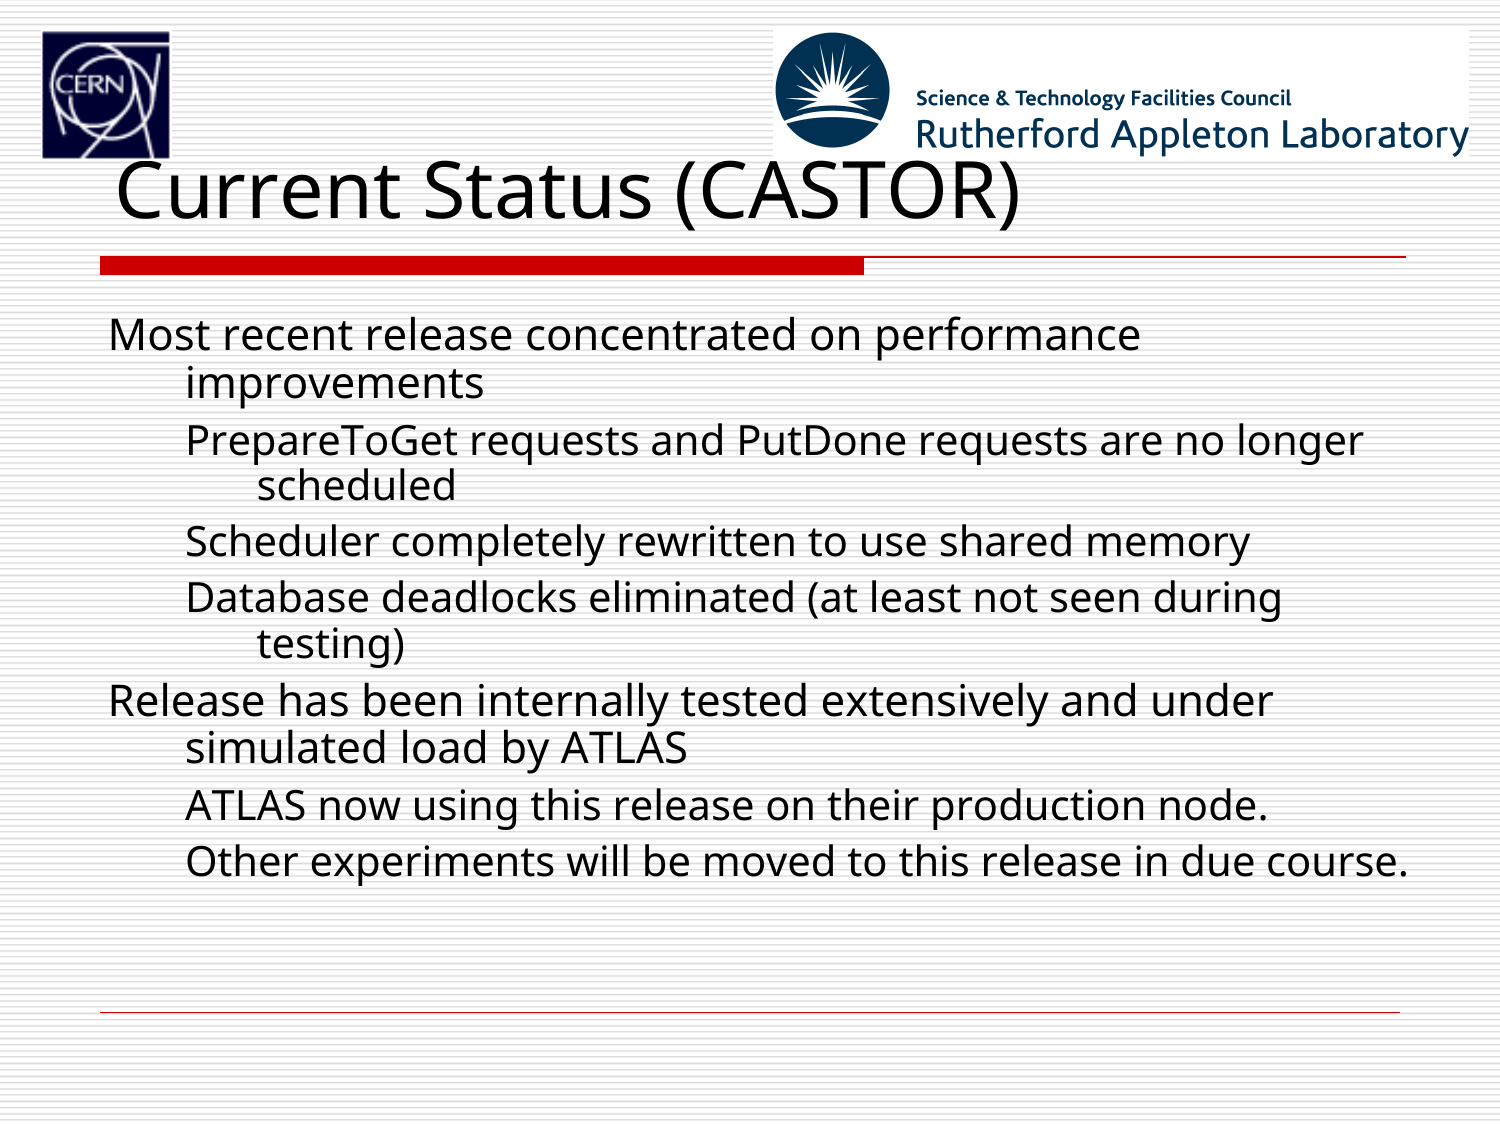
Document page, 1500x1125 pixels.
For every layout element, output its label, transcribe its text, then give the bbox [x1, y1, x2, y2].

list Most recent release concentrated on performance improvements PrepareToGet requests and PutDone requests are no longer scheduled Scheduler completely rewritten to use shared memory Database deadlocks eliminated (at least not seen during testing) Release has been internally tested extensively and under simulated load by ATLAS ATLAS now using this release on their production node. Other experiments will be moved to this release in due course. [92, 305, 1450, 1006]
title Current Status (CASTOR) [100, 49, 1407, 250]
picture [0, 0, 1500, 1125]
